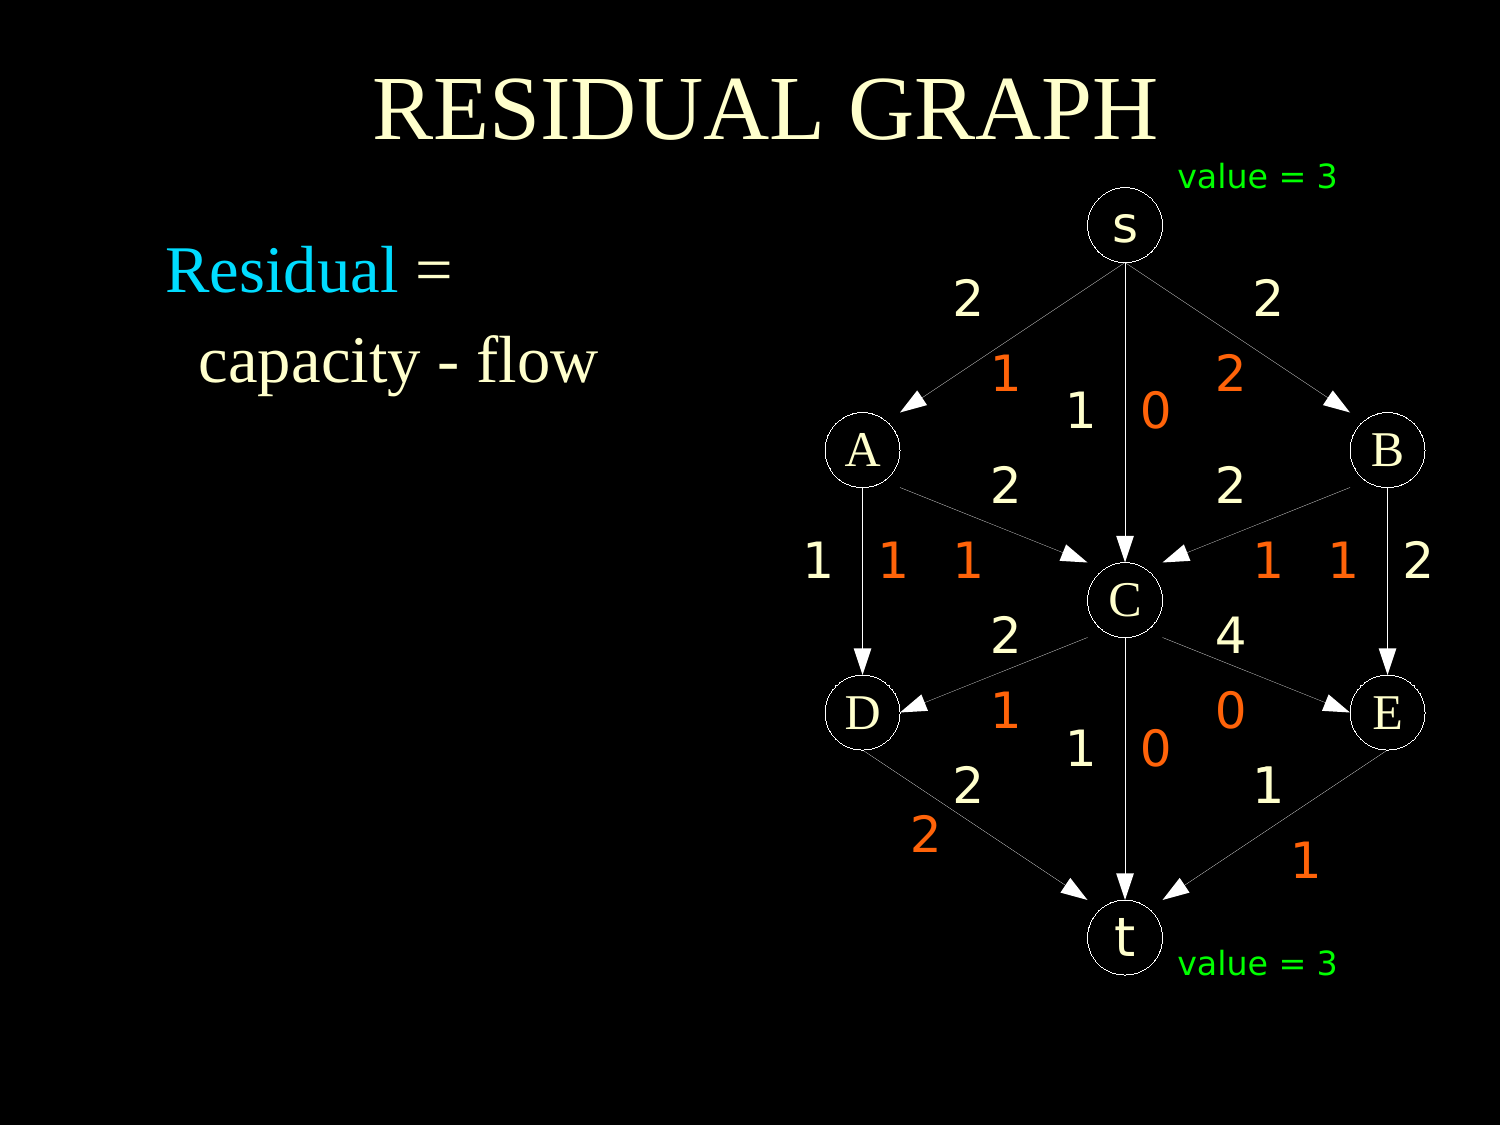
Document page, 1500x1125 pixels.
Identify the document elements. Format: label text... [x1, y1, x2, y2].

text_box 1 [1050, 375, 1126, 451]
text_box 2 [975, 450, 1051, 526]
text_box 0 [1200, 675, 1276, 751]
text_box 2 [1388, 525, 1463, 601]
text_box value = 3 [1162, 937, 1388, 1013]
text_box 1 [975, 675, 1051, 751]
text_box 1 [1237, 750, 1313, 826]
text_box 1 [938, 525, 1013, 601]
text_box 0 [1126, 375, 1201, 451]
text_box C [1087, 562, 1163, 638]
text_box 2 [895, 798, 971, 874]
text_box 1 [787, 525, 862, 601]
text_box A [825, 412, 901, 488]
text_box E [1350, 675, 1426, 751]
text_box 2 [1200, 337, 1276, 413]
text_box 1 [862, 525, 938, 601]
text_box 2 [1237, 262, 1313, 338]
text_box 1 [1237, 525, 1312, 601]
text_box t [1087, 900, 1163, 976]
text_box 1 [1275, 825, 1351, 901]
text_box 1 [1050, 712, 1125, 788]
text_box 1 [975, 337, 1051, 413]
text_box 0 [1125, 712, 1201, 788]
text_box D [825, 675, 901, 751]
text_box 2 [937, 750, 1013, 826]
text_box B [1350, 412, 1426, 488]
text_box 2 [975, 600, 1051, 675]
text_box 4 [1200, 600, 1276, 675]
list Residual = capacity - flow [150, 224, 788, 1083]
text_box s [1087, 187, 1163, 263]
text_box 1 [1312, 525, 1388, 601]
text_box value = 3 [1162, 149, 1388, 225]
text_box 2 [1200, 450, 1276, 526]
text_box 2 [937, 262, 1013, 338]
title RESIDUAL GRAPH [37, 50, 1496, 167]
